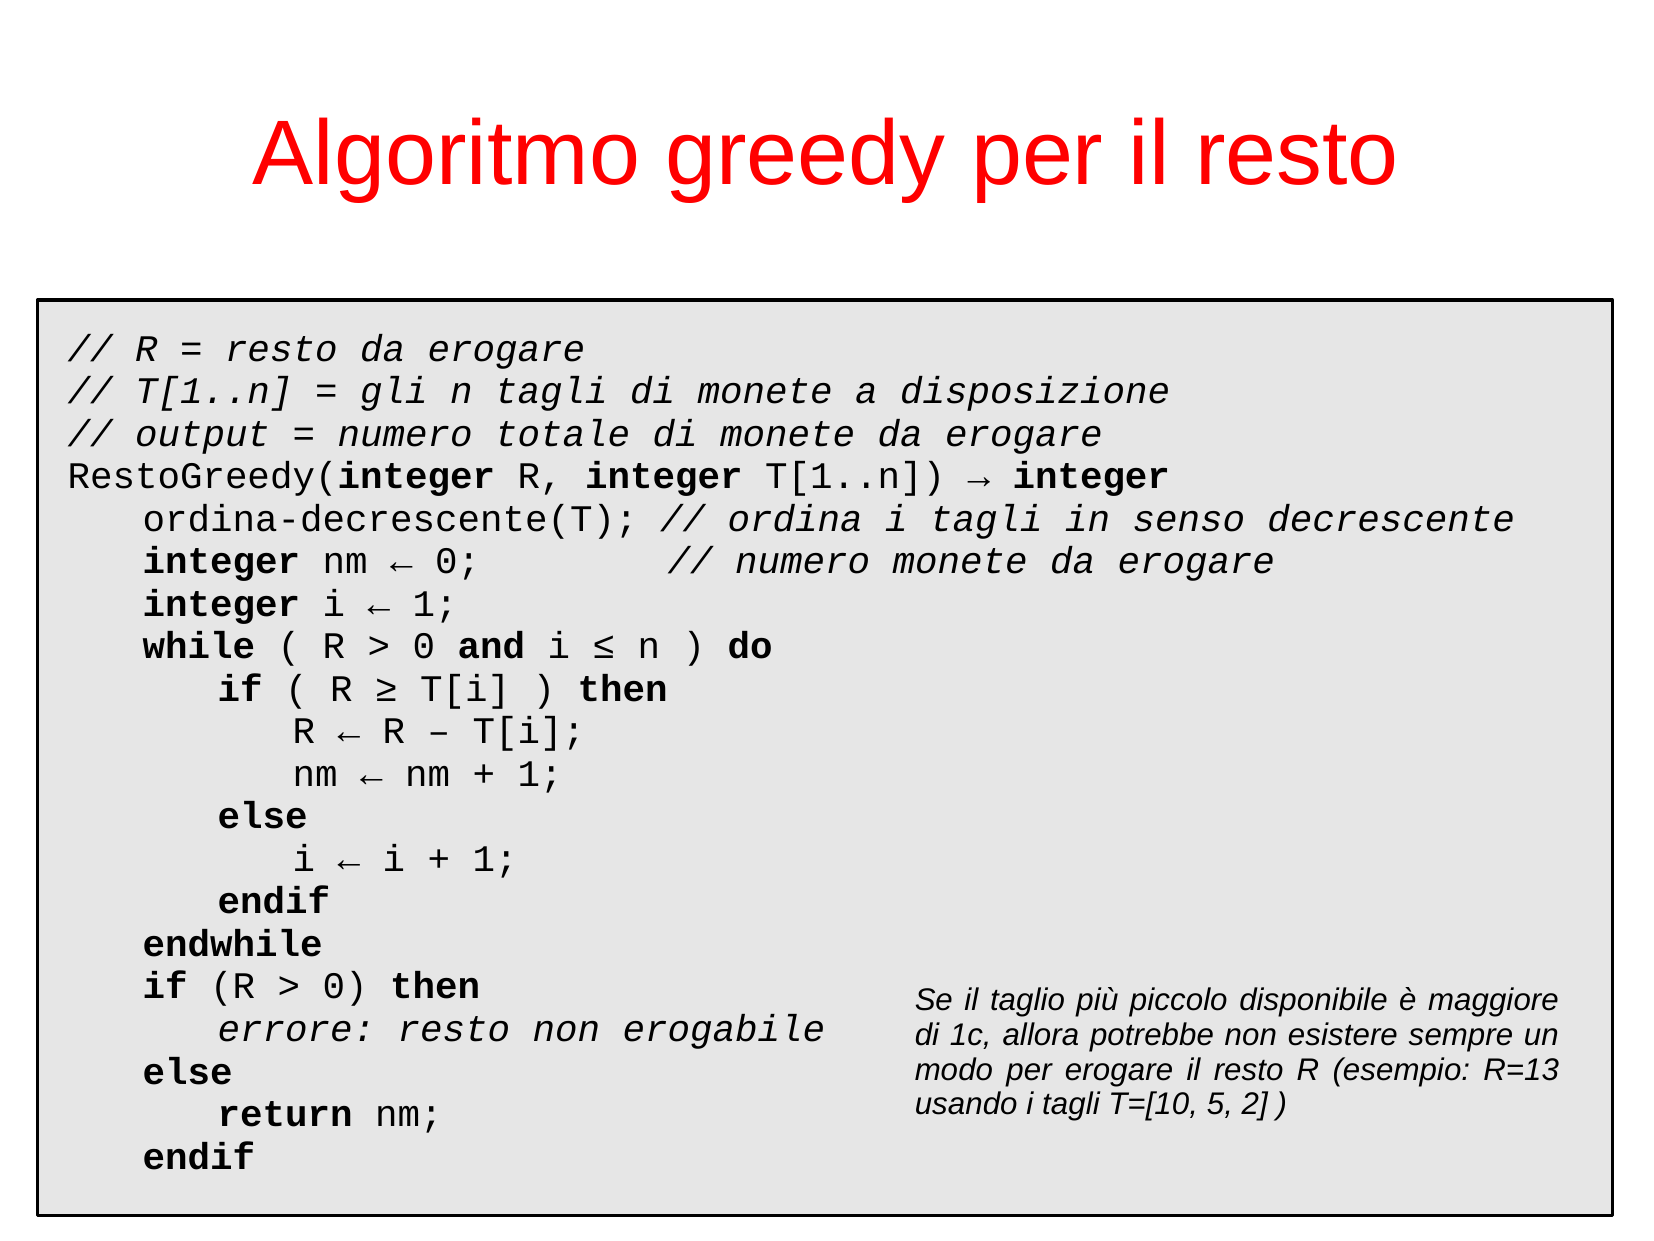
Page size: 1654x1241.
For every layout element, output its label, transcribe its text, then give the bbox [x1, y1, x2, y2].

text_box Se il taglio più piccolo disponibile è maggiore di 1c, allora potrebbe non esistere sempre un modo per erogare il resto R (esempio: R=13 usando i tagli T=[10, 5, 2] ) [900, 975, 1576, 1131]
title Algoritmo greedy per il resto [82, 49, 1571, 257]
text_box // R = resto da erogare // T[1..n] = gli n tagli di monete a disposizione // output = numero totale di monete da erogare RestoGreedy(integer R, integer T[1..n]) → integer ordina-decrescente(T); // ordina i tagli in senso decrescente integer nm ← 0; // numero monete da erogare integer i ← 1; while ( R > 0 and i ≤ n ) do if ( R ≥ T[i] ) then R ← R – T[i]; nm ← nm + 1; else i ← i + 1; endif endwhile if (R > 0) then errore: resto non erogabile else return nm; endif [37, 300, 1613, 1216]
